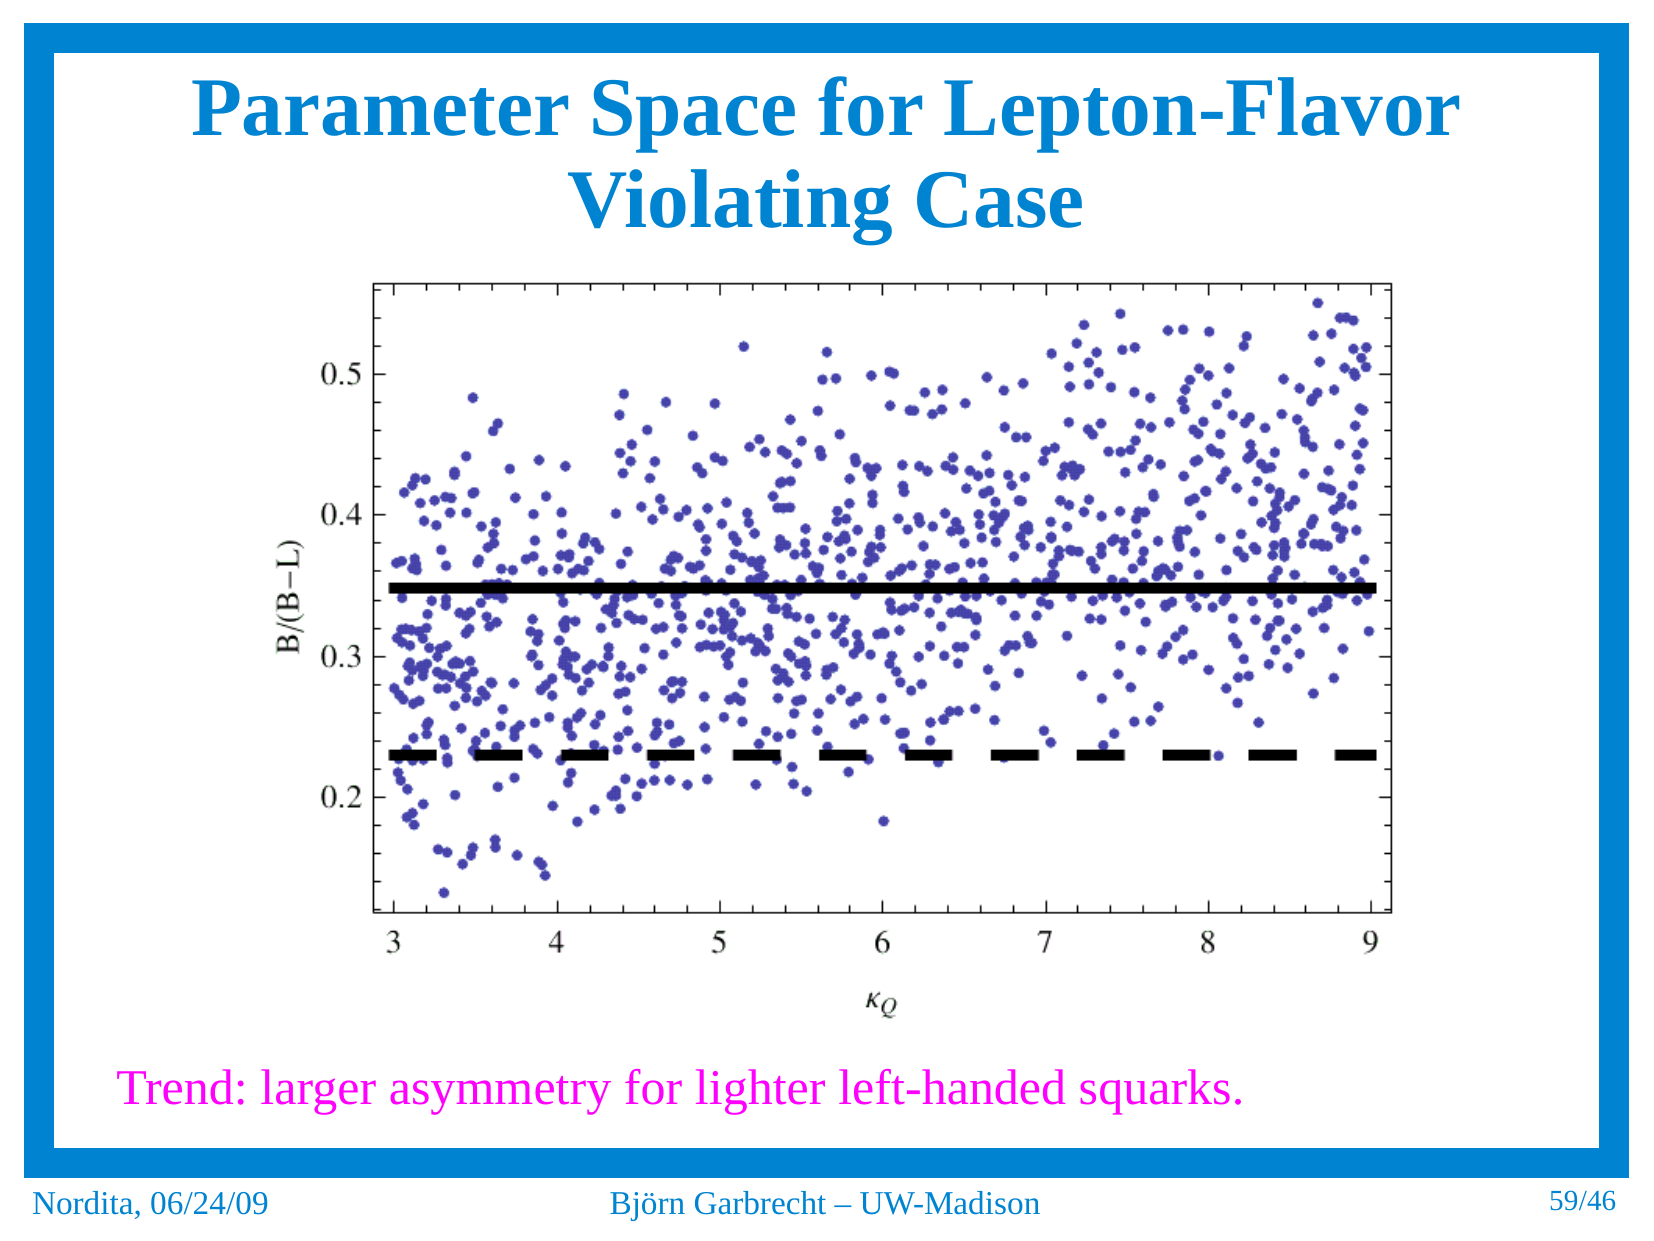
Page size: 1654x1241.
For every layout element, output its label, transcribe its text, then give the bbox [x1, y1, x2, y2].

text_box Trend: larger asymmetry for lighter left-handed squarks. [101, 1052, 1513, 1128]
picture [234, 252, 1433, 1045]
title Parameter Space for Lepton-Flavor Violating Case [82, 44, 1571, 262]
